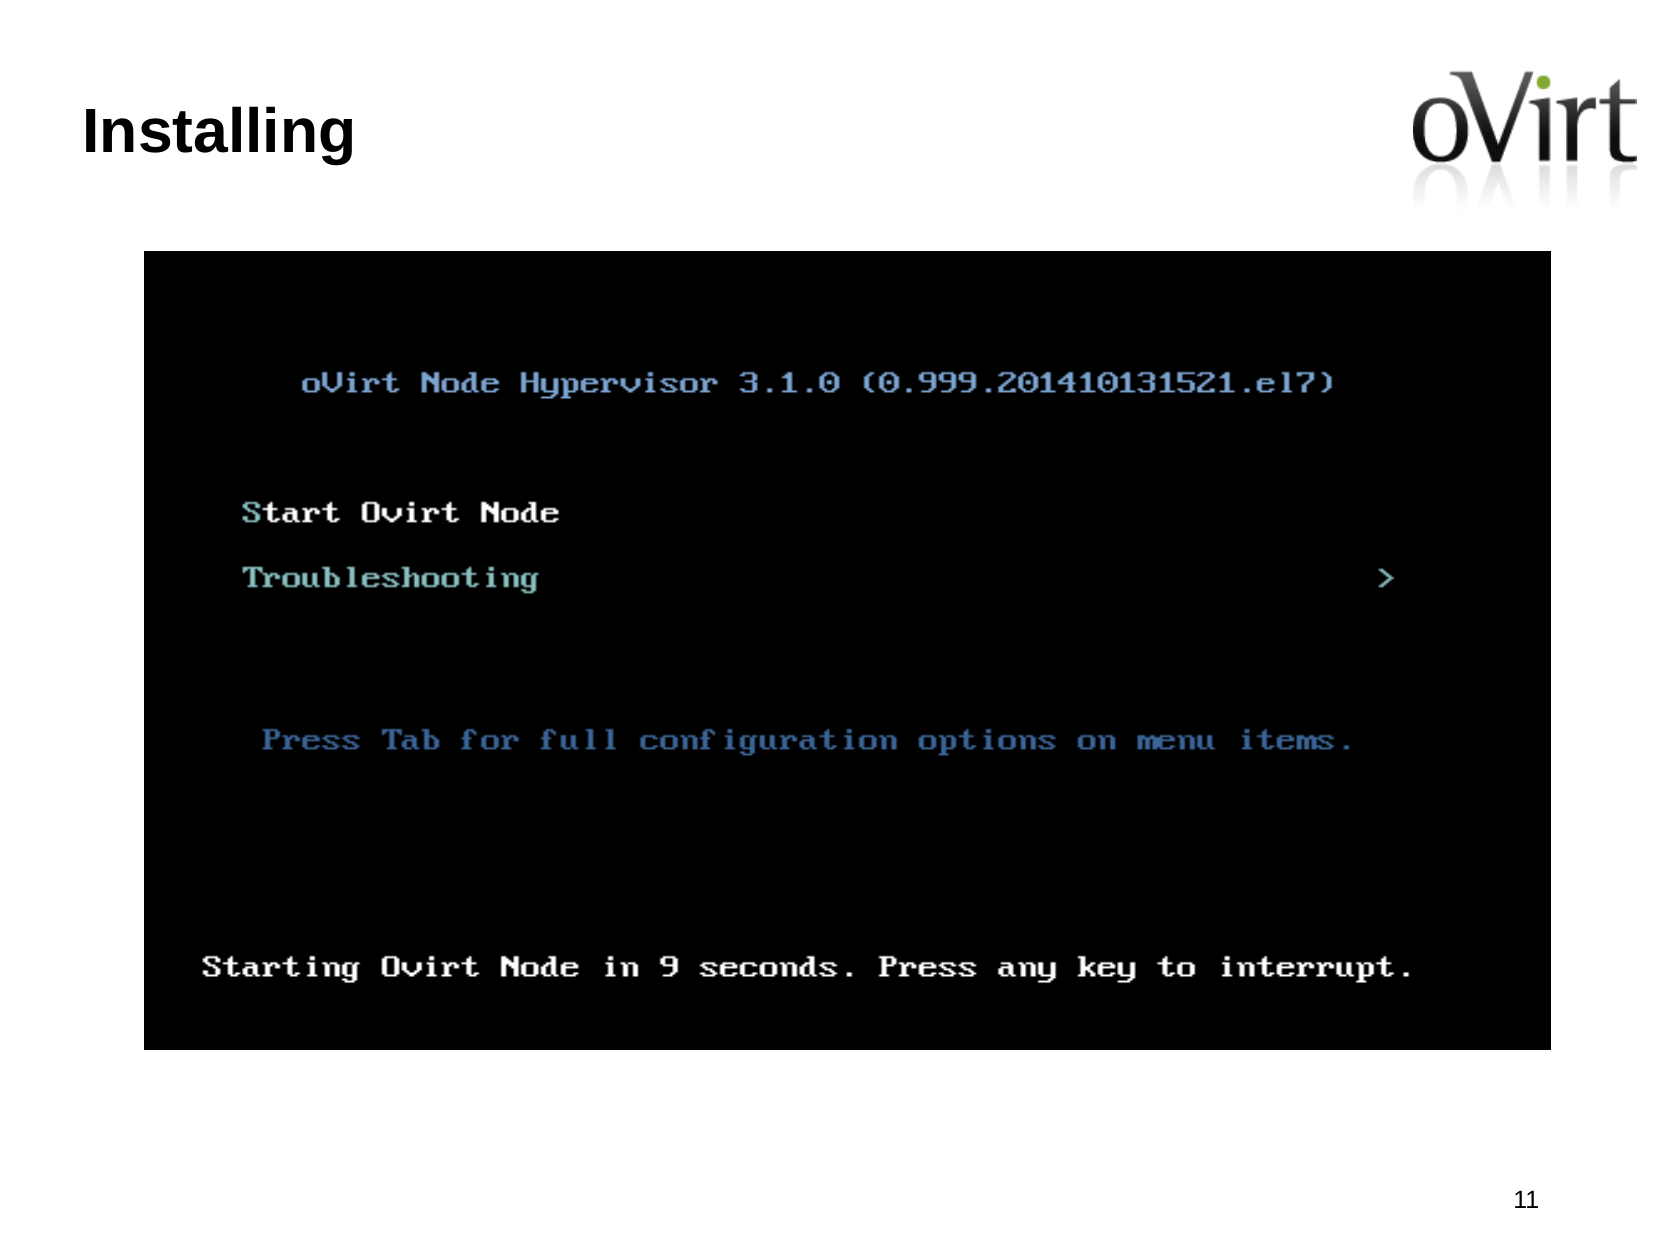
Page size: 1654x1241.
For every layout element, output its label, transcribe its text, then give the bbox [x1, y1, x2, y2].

title Installing [82, 37, 1303, 226]
picture [144, 251, 1551, 1051]
picture [1413, 63, 1637, 212]
